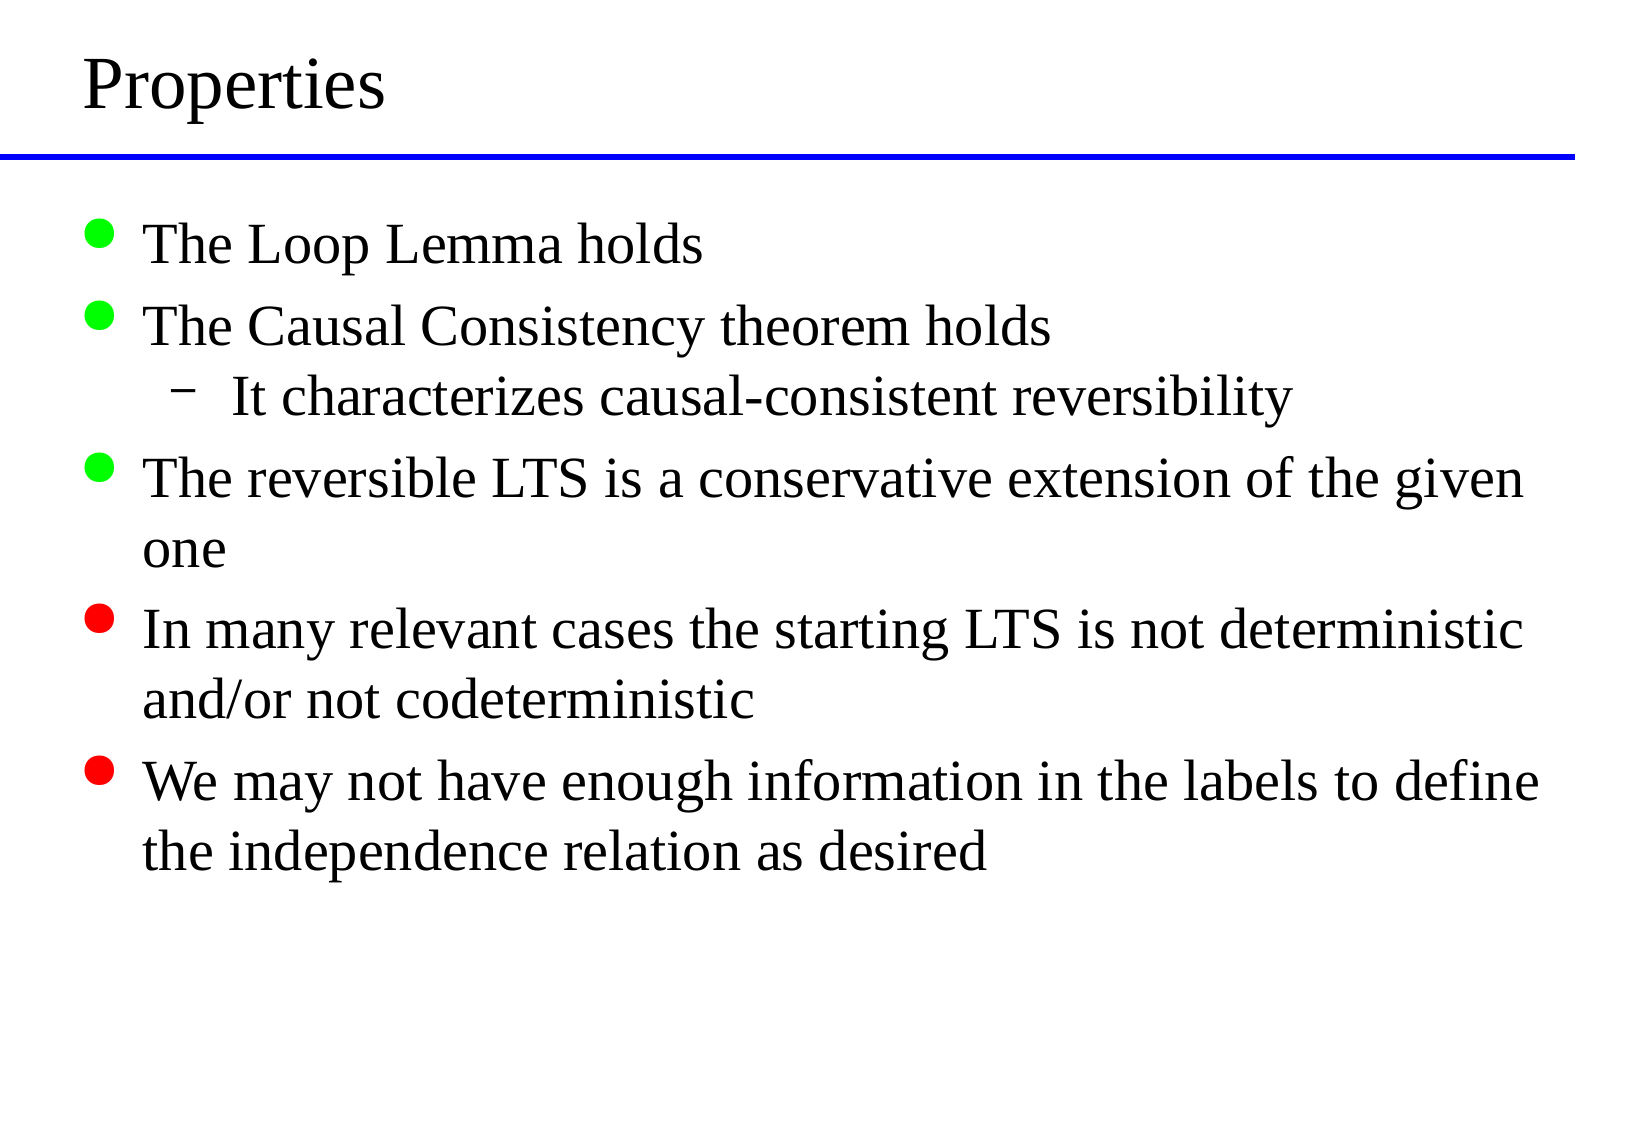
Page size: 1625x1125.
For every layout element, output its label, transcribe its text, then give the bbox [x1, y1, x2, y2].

list The Loop Lemma holds The Causal Consistency theorem holds It characterizes causal-consistent reversibility The reversible LTS is a conservative extension of the given one In many relevant cases the starting LTS is not deterministic and/or not codeterministic We may not have enough information in the labels to define the independence relation as desired [67, 198, 1557, 1061]
title Properties [67, 27, 1544, 131]
